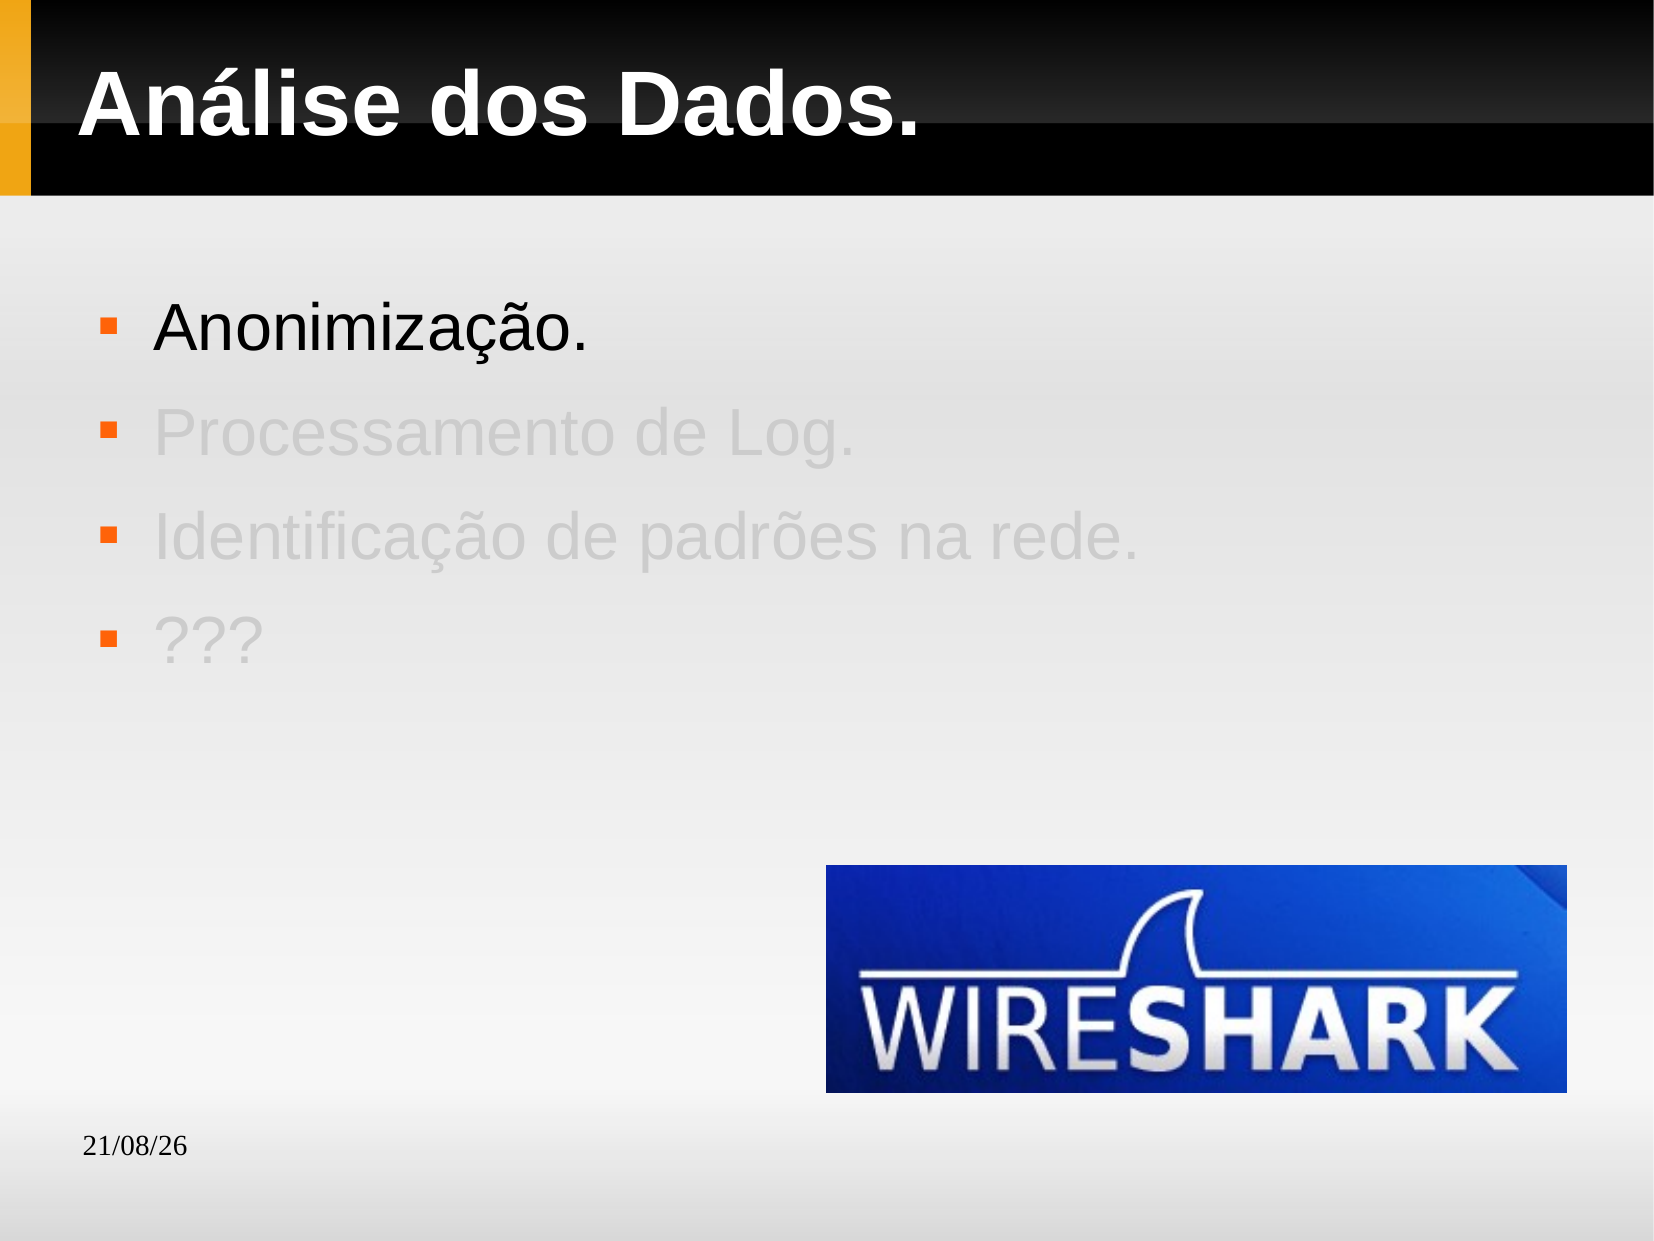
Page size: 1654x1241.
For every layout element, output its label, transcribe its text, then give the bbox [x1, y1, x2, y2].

title Análise dos Dados. [76, 7, 1565, 200]
list Anonimização. Processamento de Log. Identificação de padrões na rede. ??? [82, 290, 1571, 1094]
picture [0, 0, 1654, 1241]
